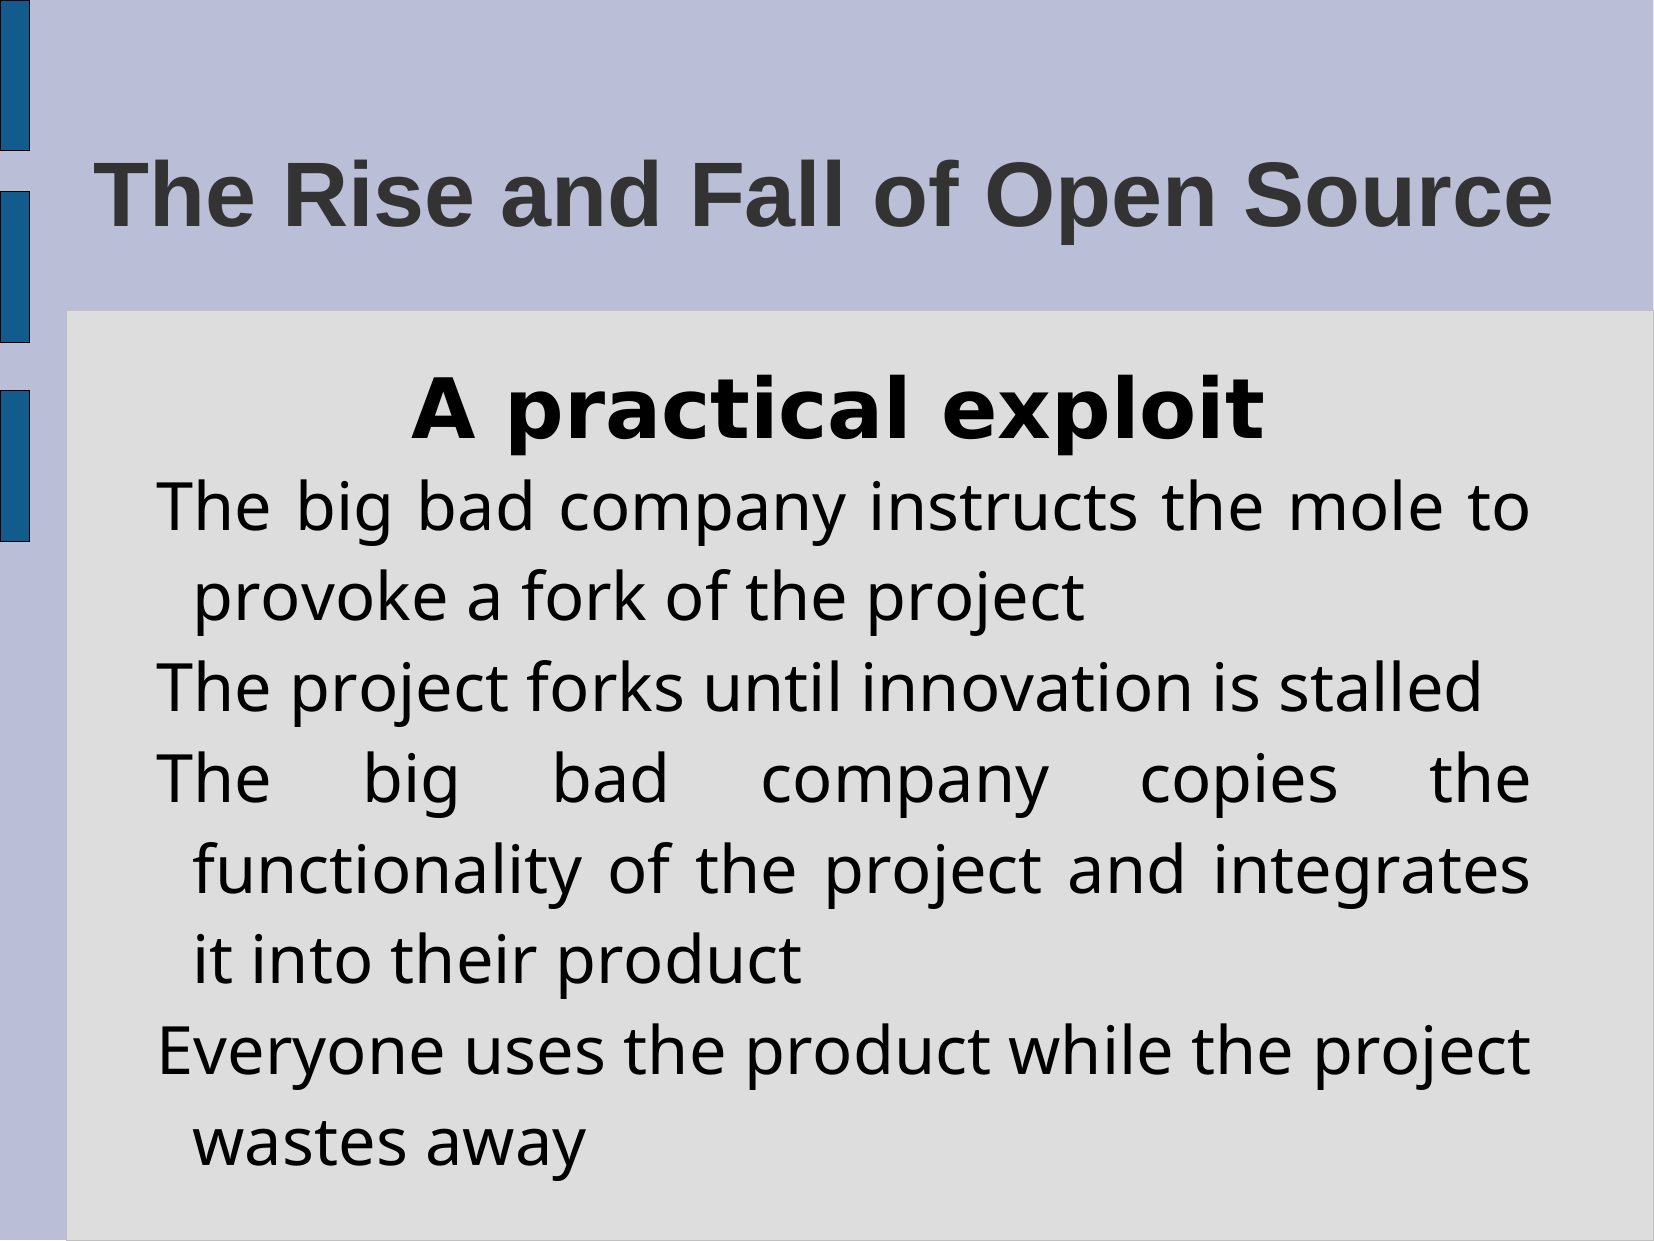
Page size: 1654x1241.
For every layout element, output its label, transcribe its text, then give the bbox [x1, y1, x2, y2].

title The Rise and Fall of Open Source [37, 98, 1613, 291]
text_box A practical exploit [101, 354, 1576, 488]
subtitle The big bad company instructs the mole to provoke a fork of the project The project forks until innovation is stalled The big bad company copies the functionality of the project and integrates it into their product Everyone uses the product while the project wastes away [121, 499, 1534, 1144]
